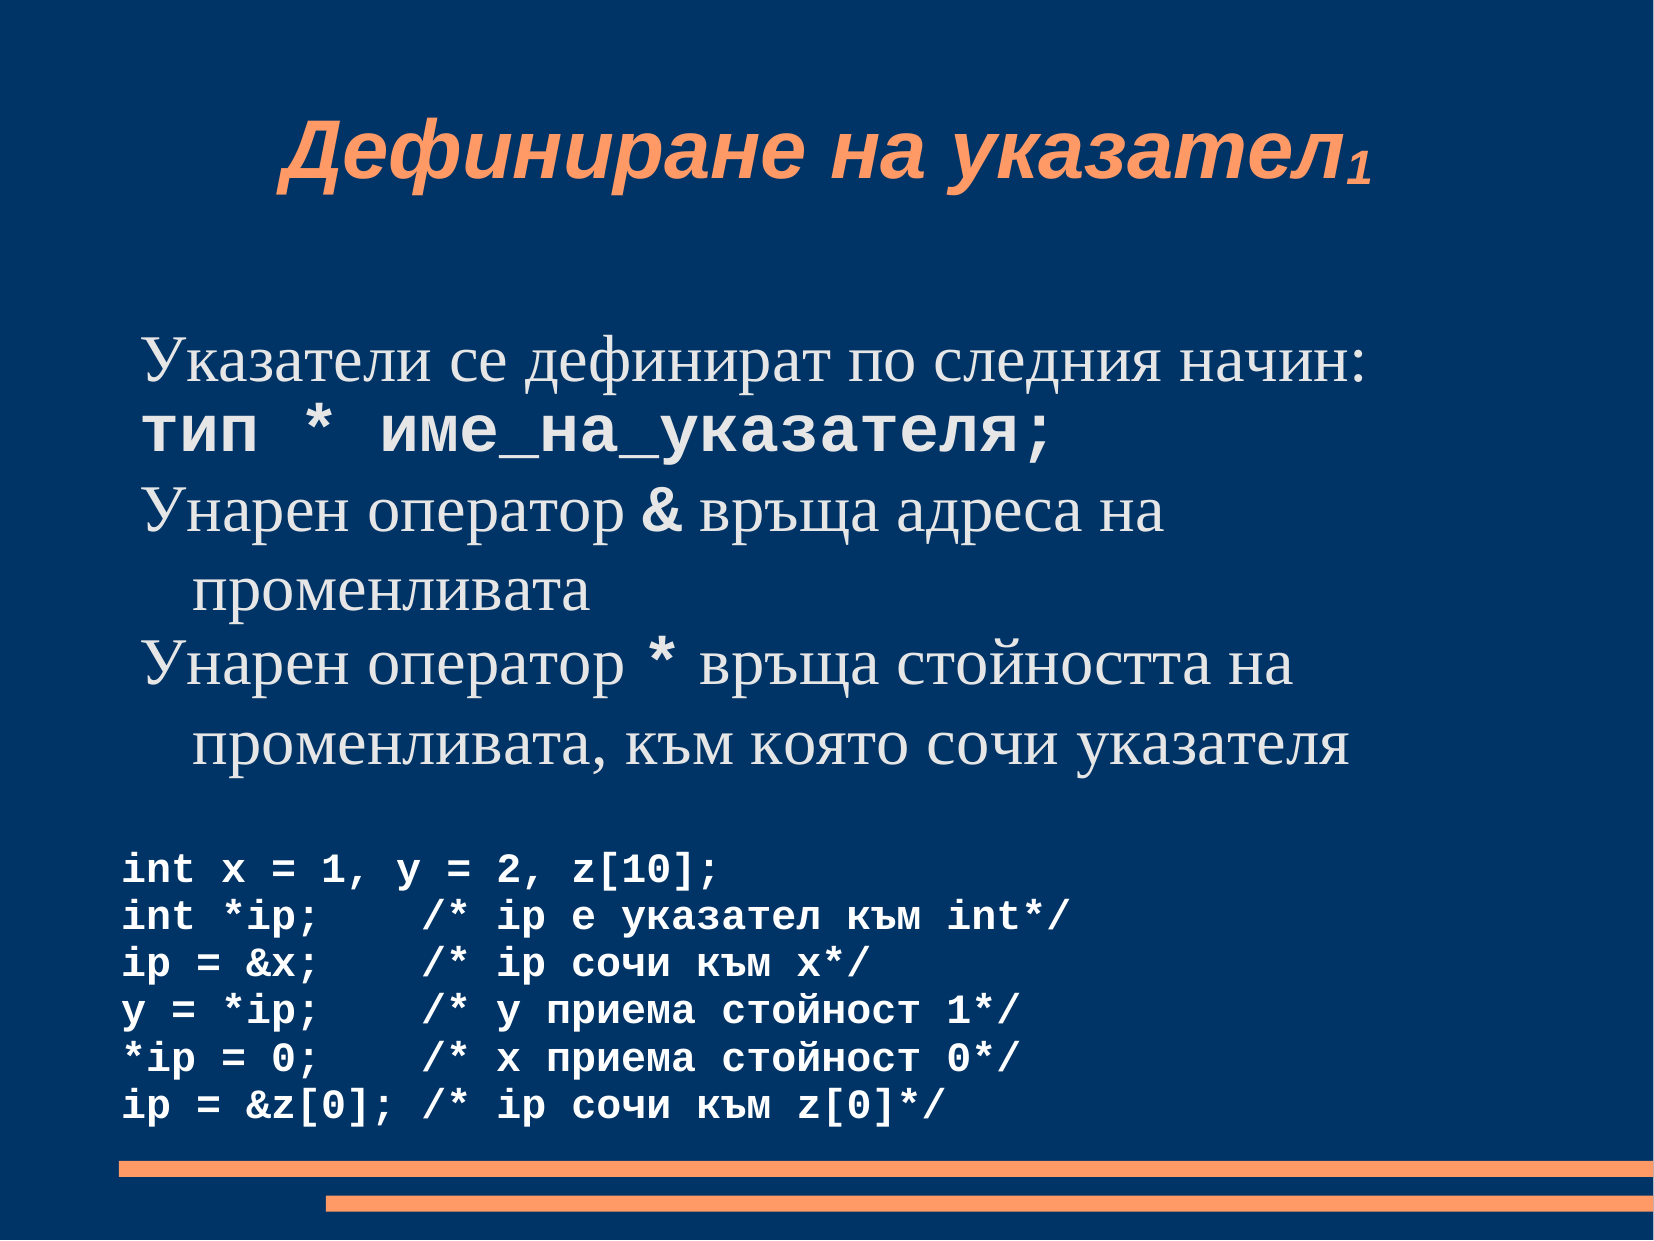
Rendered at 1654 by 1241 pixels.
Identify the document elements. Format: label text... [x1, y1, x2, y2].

title Дефиниране на указател1 [121, 46, 1534, 254]
list Указатели се дефинират по следния начин: тип * име_на_указателя; Унарен оператор & връща адреса на променливата Унарен оператор * връща стойността на променливата, към която сочи указателя [121, 322, 1561, 839]
text_box int x = 1, y = 2, z[10]; int *ip; /* ip e указател към int*/ ip = &x; /* ip сочи към x*/ y = *ip; /* y приема стойност 1*/ *ip = 0; /* x приема стойност 0*/ ip = &z[0]; /* ip сочи към z[0]*/ [106, 839, 1562, 1142]
